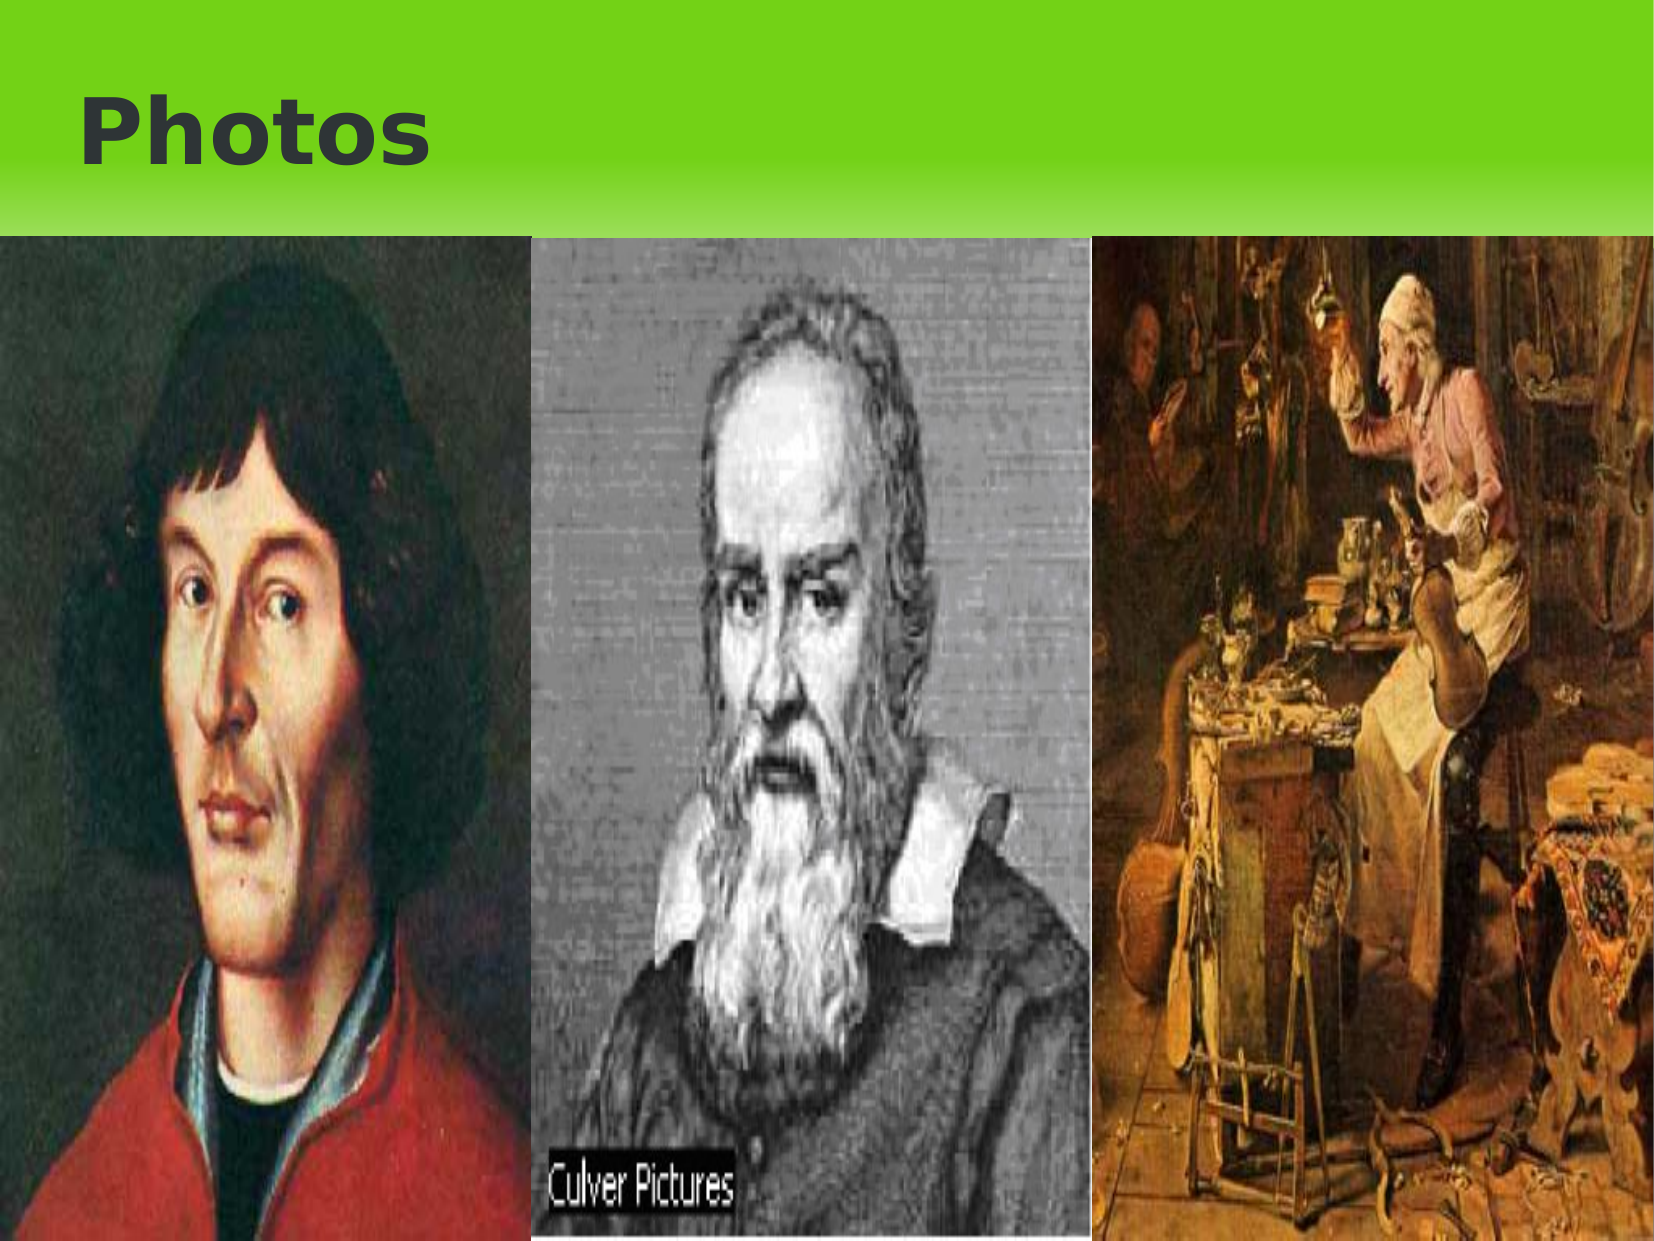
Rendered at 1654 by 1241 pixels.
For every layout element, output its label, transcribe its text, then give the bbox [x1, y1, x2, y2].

title Photos [76, 36, 1565, 229]
picture [0, 0, 1654, 1241]
